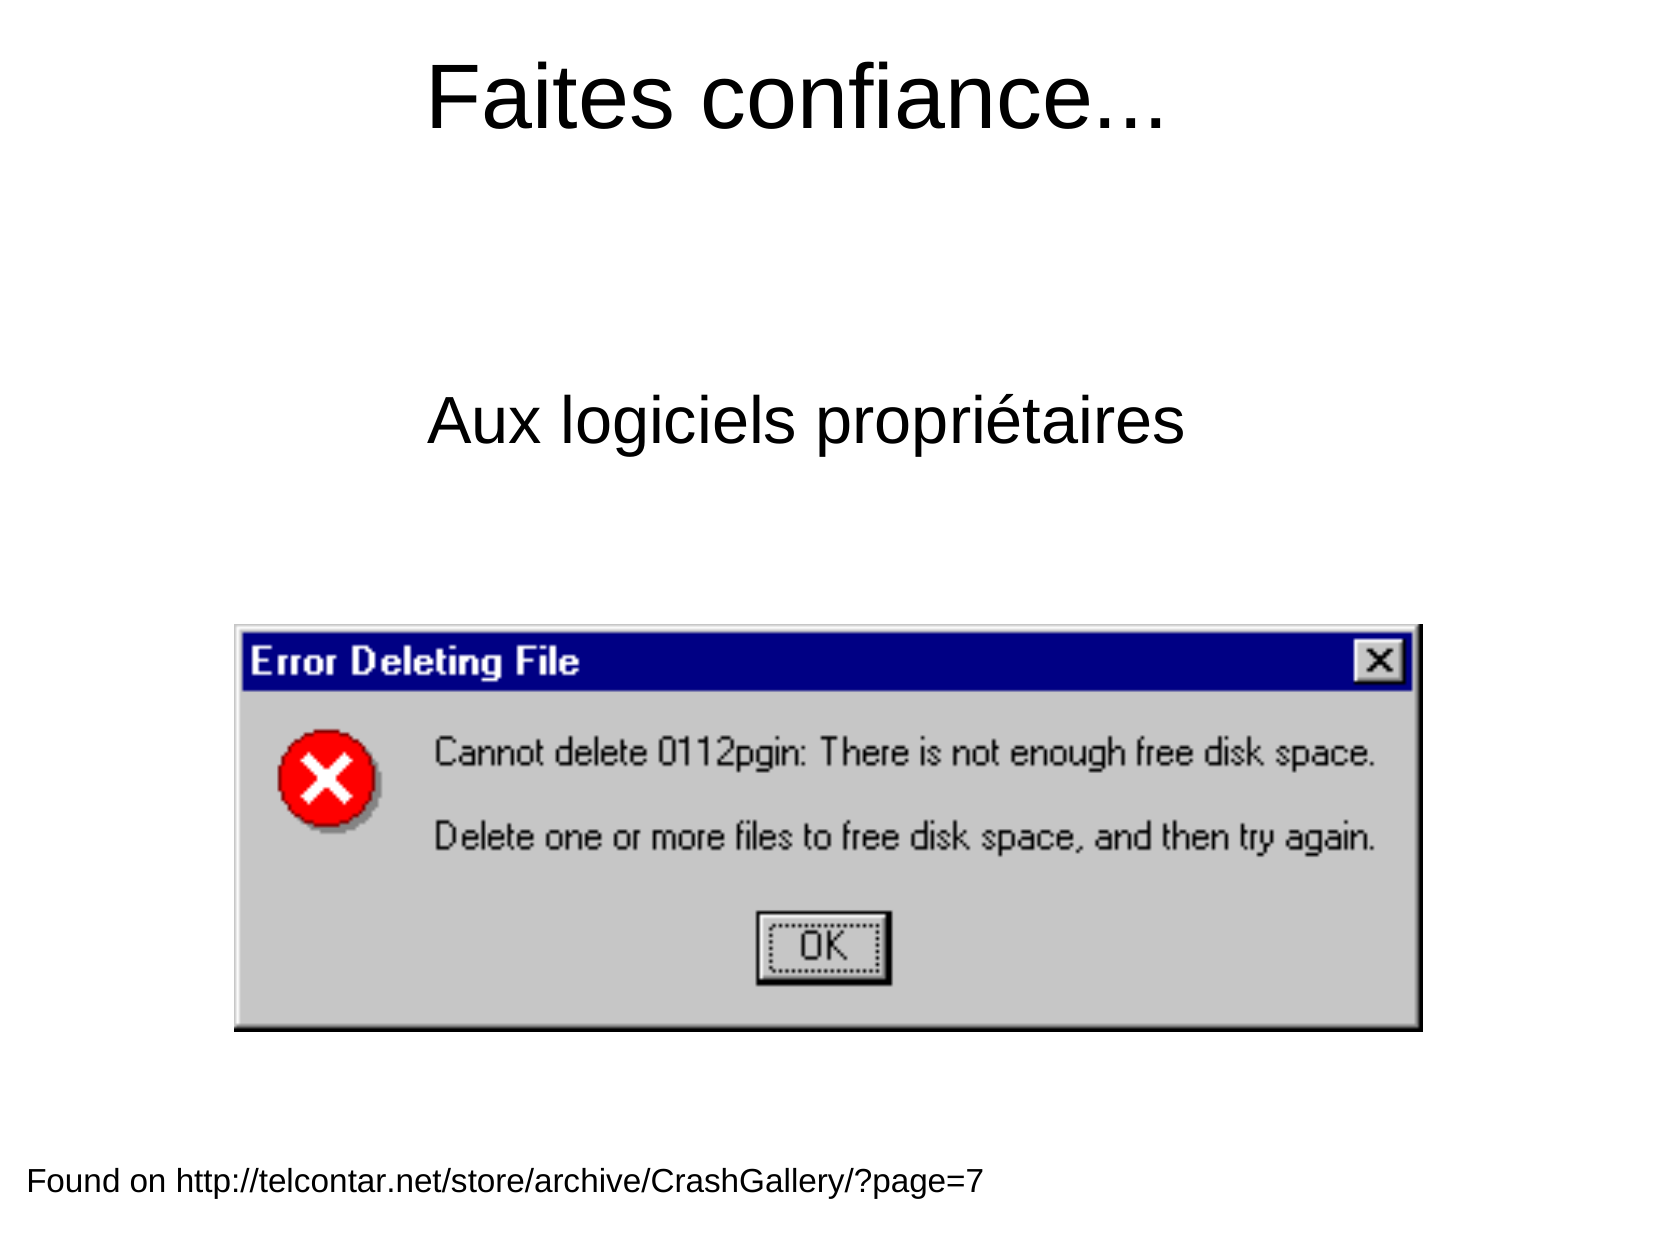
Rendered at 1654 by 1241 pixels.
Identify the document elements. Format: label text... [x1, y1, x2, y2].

text_box Found on http://telcontar.net/store/archive/CrashGallery/?page=7 [26, 1162, 986, 1204]
text_box Aux logiciels propriétaires [427, 382, 1187, 467]
picture [234, 624, 1423, 1032]
title Faites confiance... [54, 39, 1543, 154]
